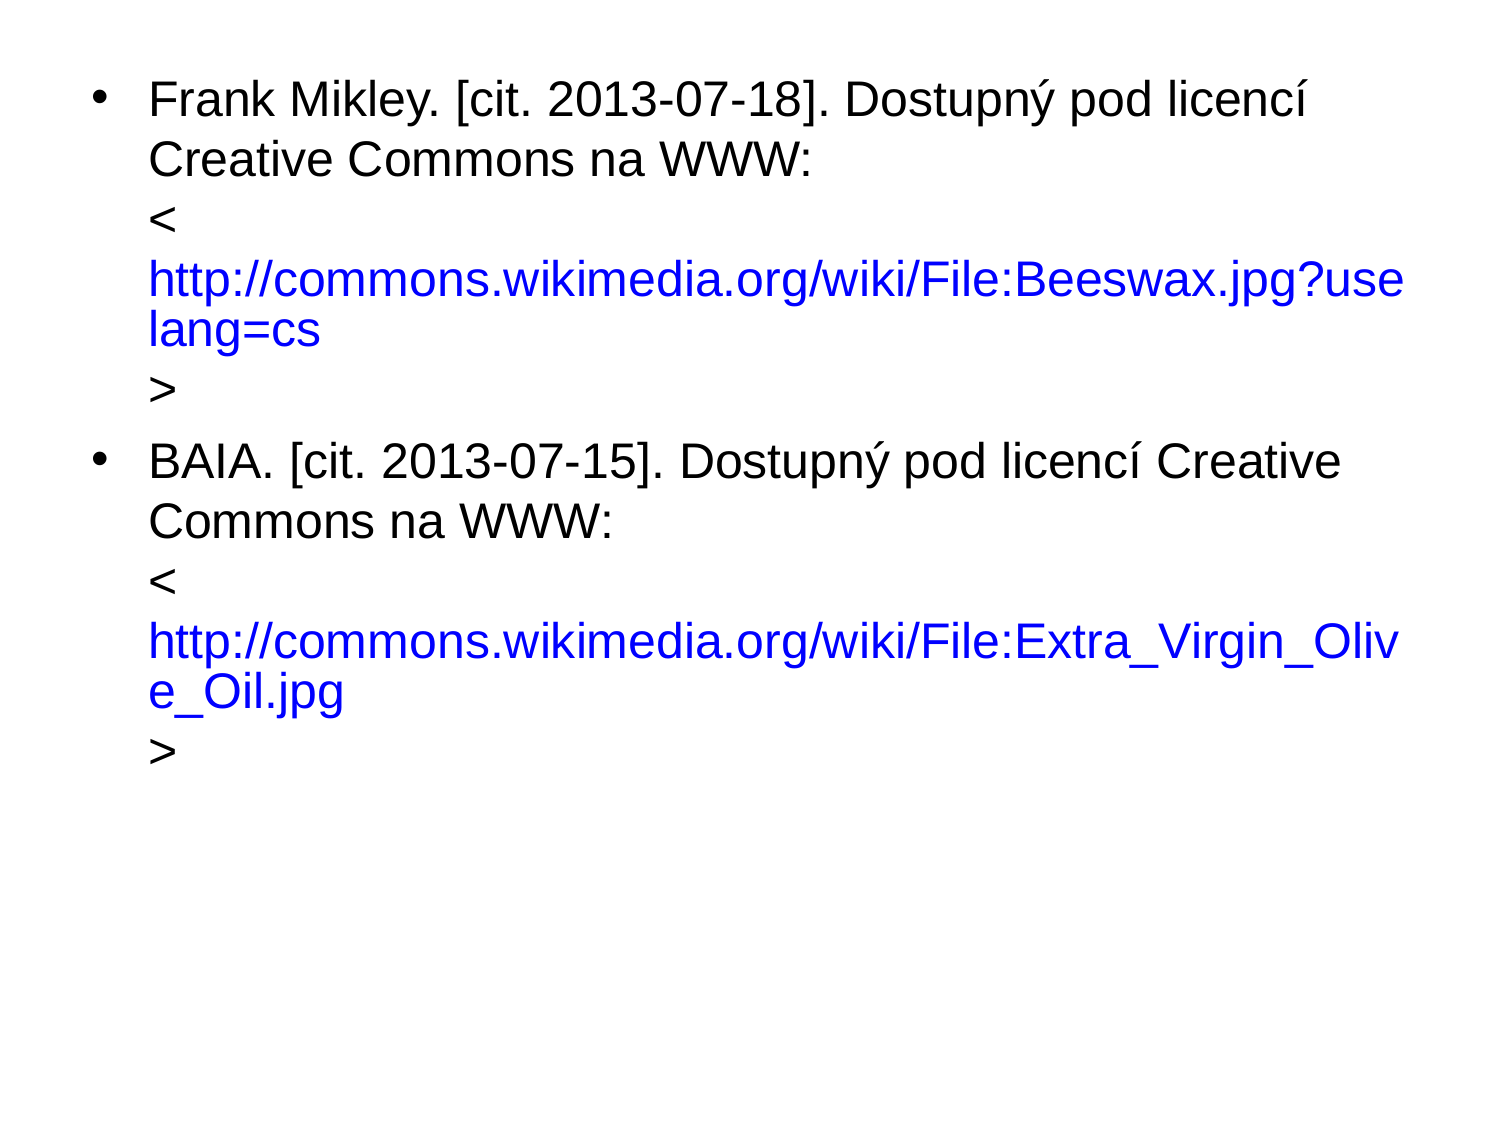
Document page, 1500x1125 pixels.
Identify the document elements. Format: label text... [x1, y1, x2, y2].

list Frank Mikley. [cit. 2013-07-18]. Dostupný pod licencí Creative Commons na WWW: <http://commons.wikimedia.org/wiki/File:Beeswax.jpg?uselang=cs> BAIA. [cit. 2013-07-15]. Dostupný pod licencí Creative Commons na WWW: <http://commons.wikimedia.org/wiki/File:Extra_Virgin_Olive_Oil.jpg> [76, 58, 1427, 1010]
